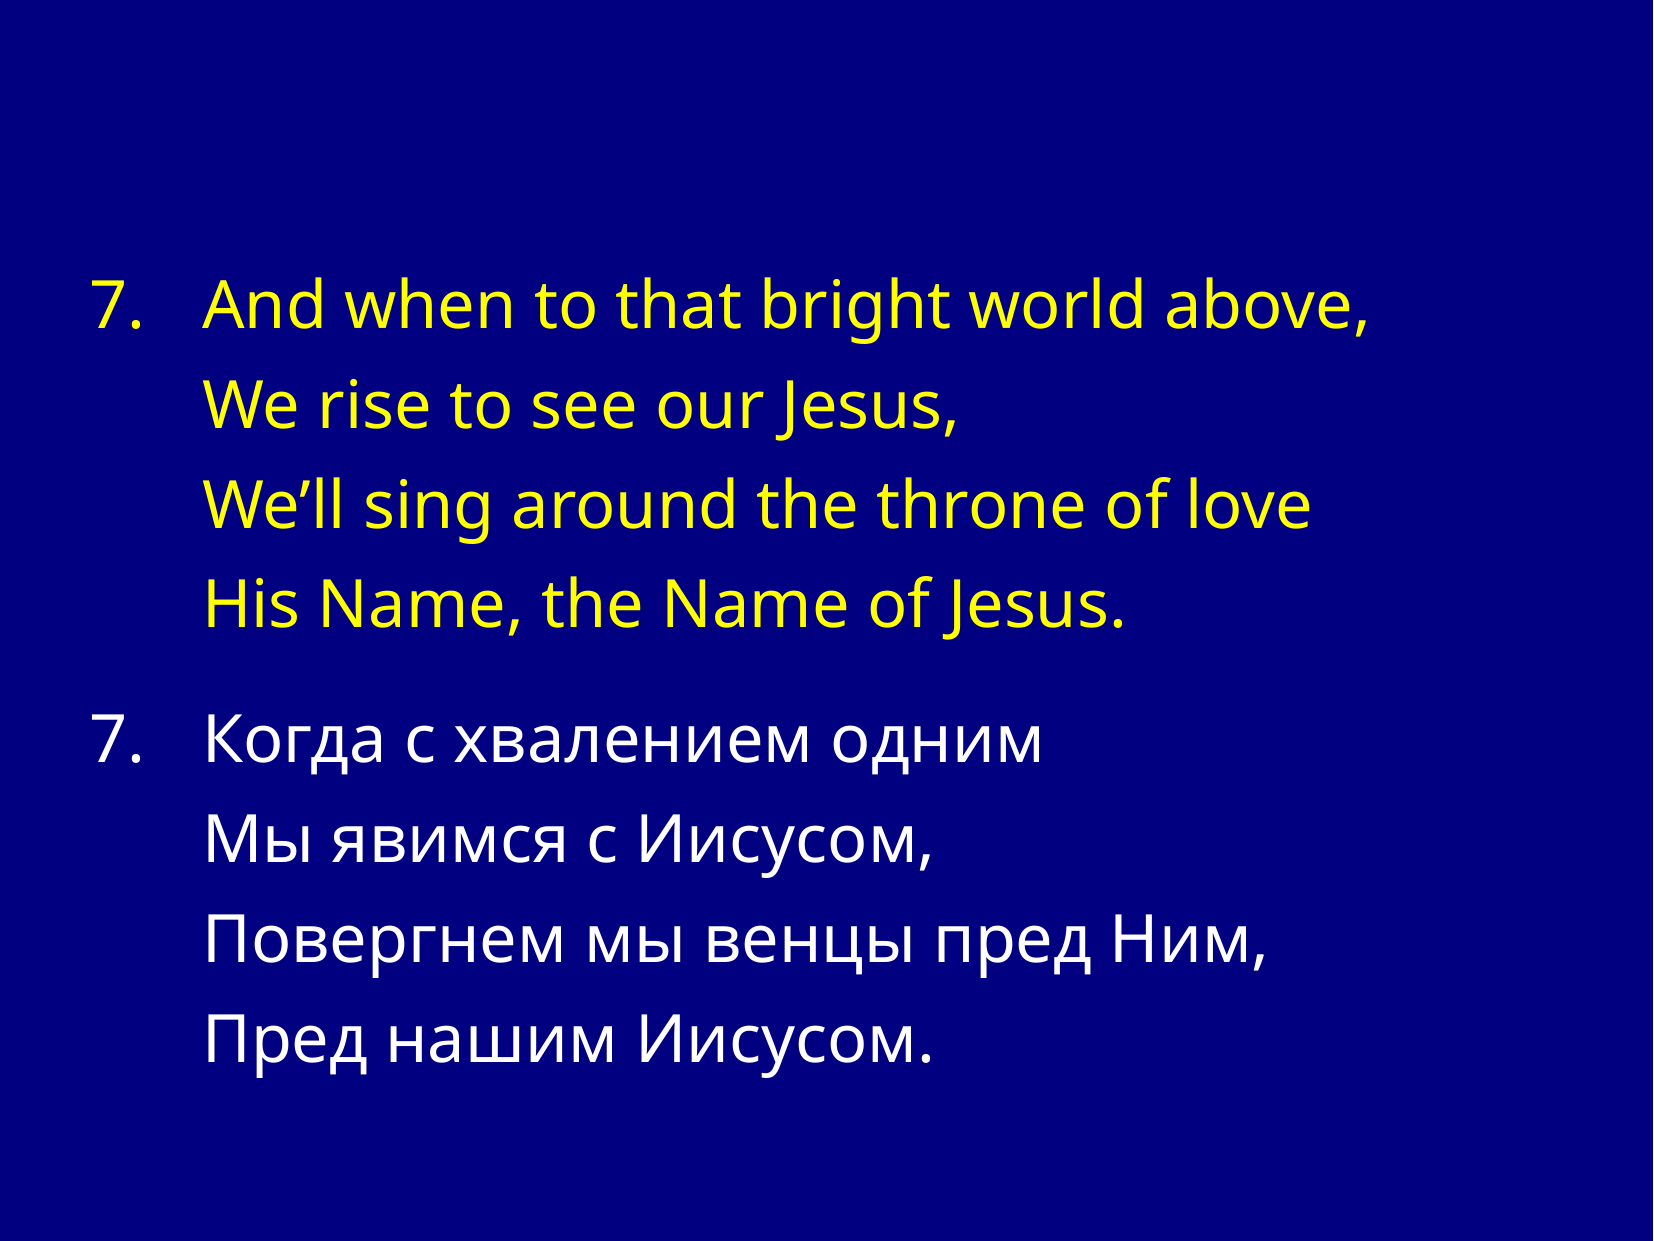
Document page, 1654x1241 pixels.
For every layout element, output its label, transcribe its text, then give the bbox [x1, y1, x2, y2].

text_box 7. And when to that bright world above, We rise to see our Jesus, We’ll sing around the throne of love His Name, the Name of Jesus. [75, 150, 1576, 638]
text_box 7. Когда с хвалением одним Мы явимся с Иисусом, Повергнем мы венцы пред Ним, Пред нашим Иисусом. [75, 675, 1576, 1163]
